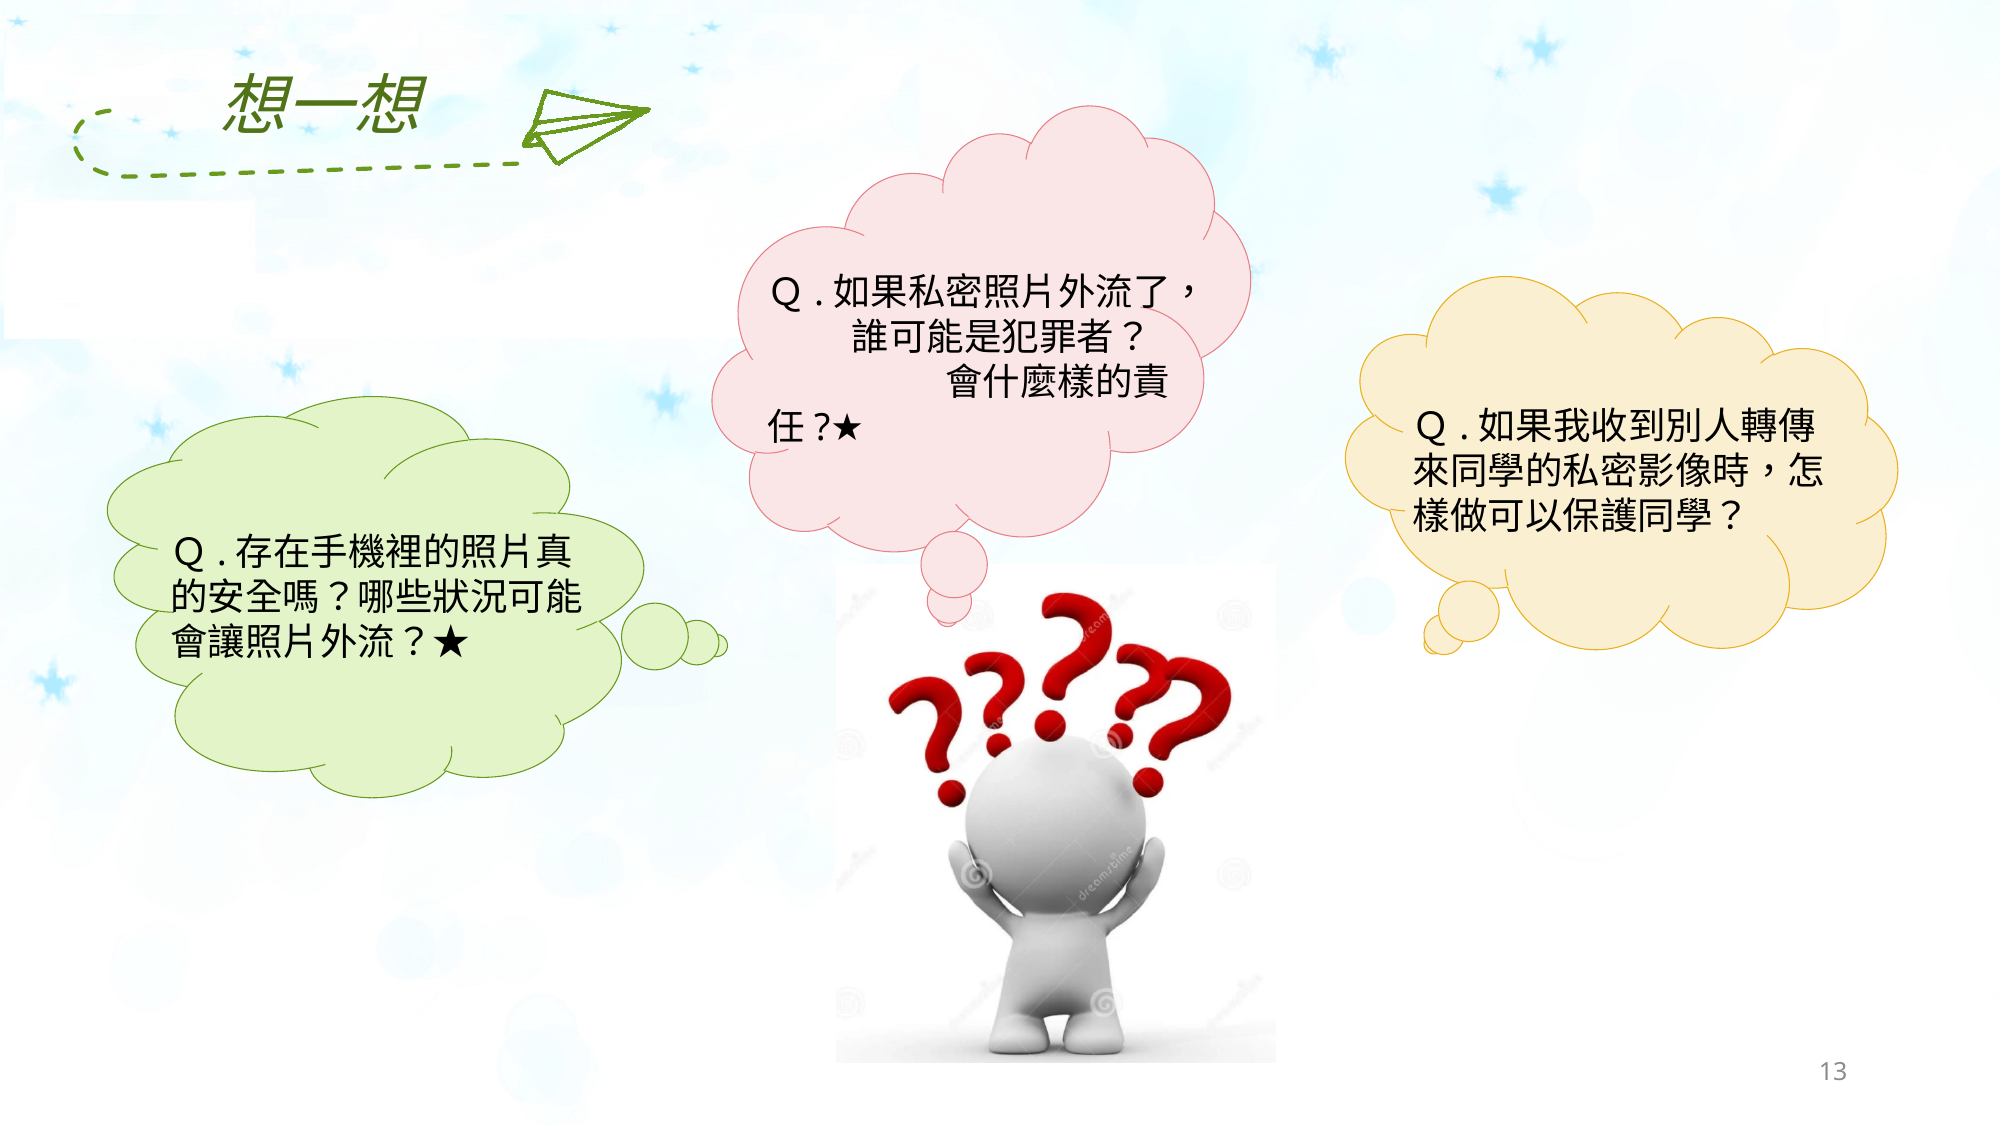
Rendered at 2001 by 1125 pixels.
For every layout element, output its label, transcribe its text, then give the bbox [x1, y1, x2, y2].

text_box [617, 529, 644, 611]
slide_number <編號> [1412, 1042, 1863, 1103]
text_box Ｑ.存在手機裡的照片真的安全嗎？哪些狀況可能會讓照片外流？★ [155, 520, 617, 671]
text_box [1345, 276, 1898, 655]
text_box [756, 105, 1251, 350]
text_box [135, 613, 622, 798]
picture [836, 564, 1276, 1063]
text_box 想一想 [204, 55, 435, 151]
text_box Ｑ.如果私密照片外流了， 誰可能是犯罪者？ 會什麼樣的責任?★ [752, 260, 1215, 456]
text_box Ｑ.如果我收到別人轉傳來同學的私密影像時，怎樣做可以保護同學？ [1398, 394, 1860, 545]
text_box [749, 456, 1111, 627]
text_box [107, 396, 596, 611]
text_box [711, 266, 752, 453]
text_box [522, 89, 651, 166]
text_box [621, 603, 728, 670]
picture [4, 14, 919, 339]
